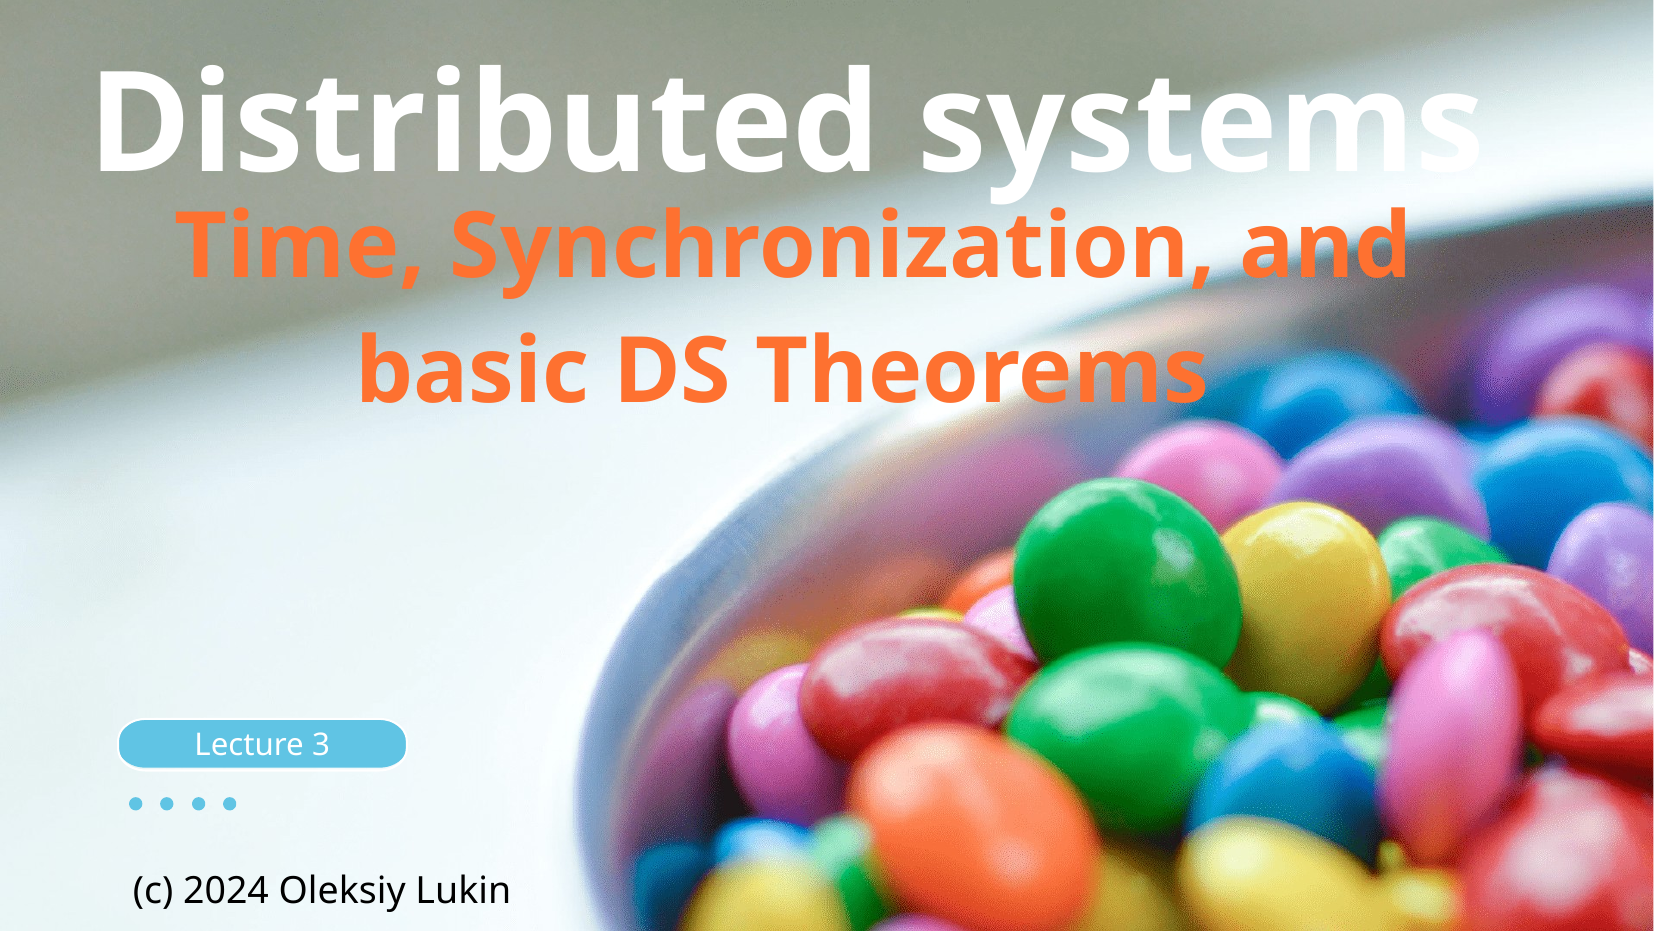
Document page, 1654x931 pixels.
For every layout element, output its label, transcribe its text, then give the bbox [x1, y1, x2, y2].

title Distributed systems [88, 0, 1625, 237]
title Time, Synchronization, and basic DS Theorems [88, 179, 1477, 430]
text_box [192, 797, 206, 811]
text_box Lecture 3 [120, 720, 405, 768]
text_box [160, 797, 174, 811]
text_box (c) 2024 Oleksiy Lukin [118, 856, 562, 931]
text_box [129, 797, 143, 811]
picture [0, 0, 1654, 931]
text_box [223, 797, 237, 811]
